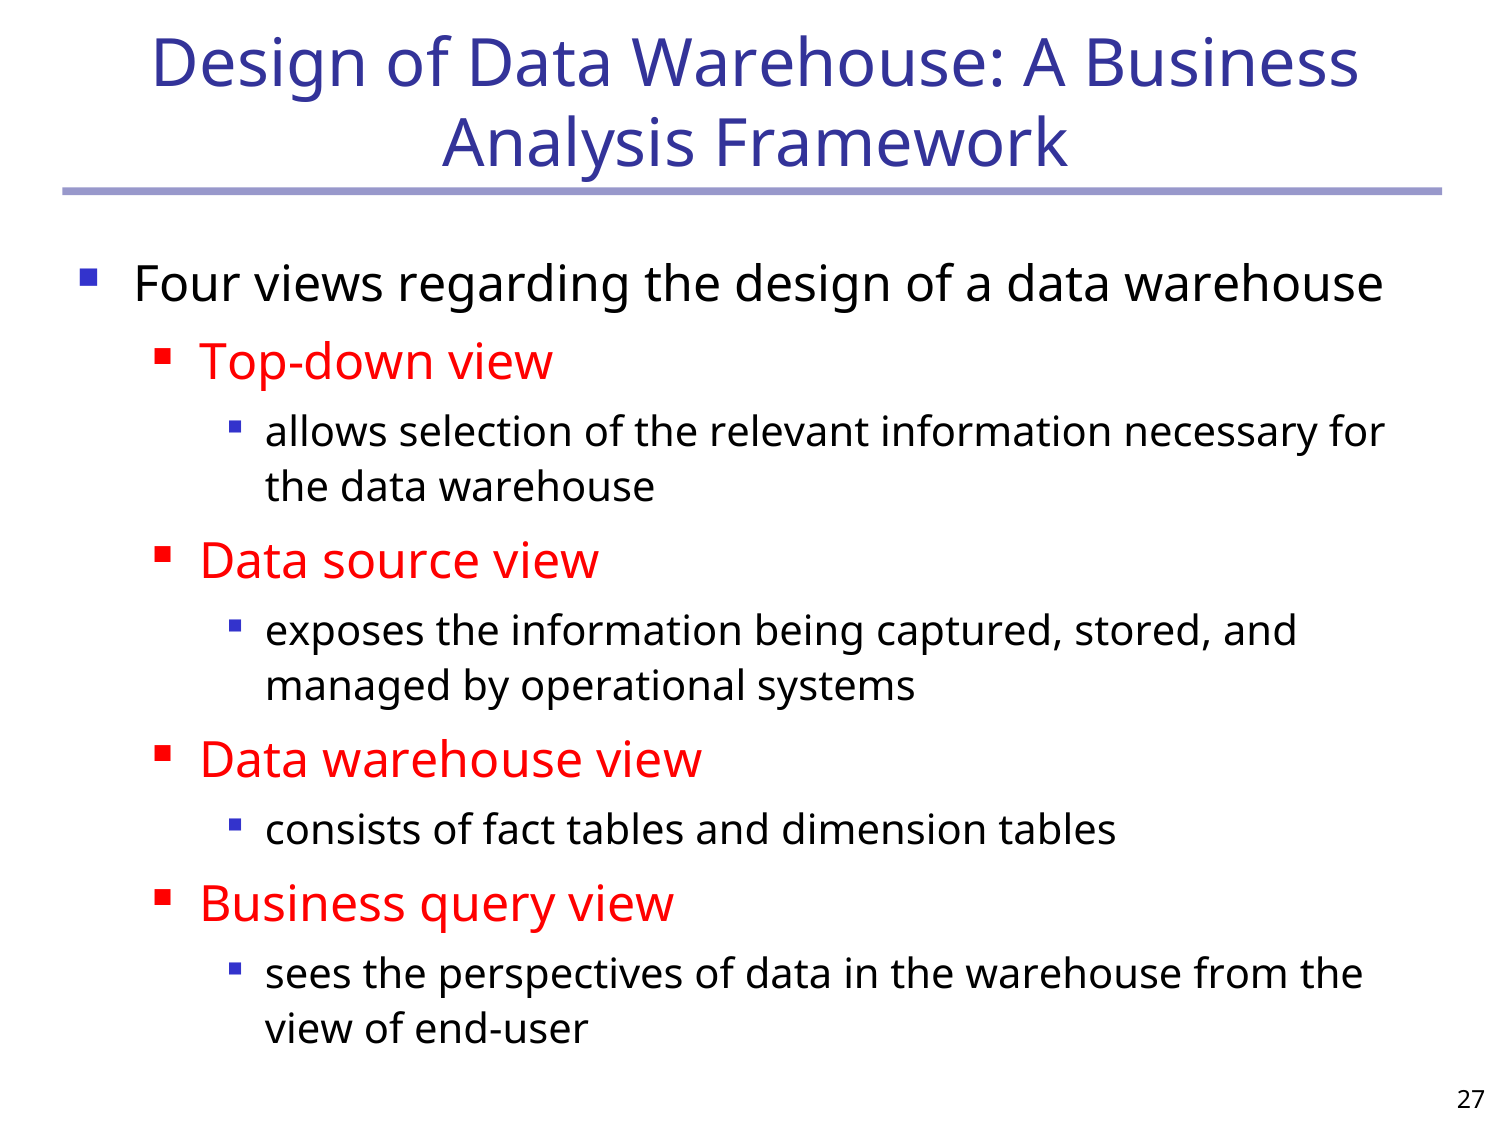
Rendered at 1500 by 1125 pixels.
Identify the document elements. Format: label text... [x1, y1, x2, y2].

title Design of Data Warehouse: A Business Analysis Framework [99, 12, 1413, 188]
text_box <number> [1426, 1050, 1500, 1125]
list Four views regarding the design of a data warehouse Top-down view allows selection of the relevant information necessary for the data warehouse Data source view exposes the information being captured, stored, and managed by operational systems Data warehouse view consists of fact tables and dimension tables Business query view sees the perspectives of data in the warehouse from the view of end-user [62, 237, 1426, 1125]
